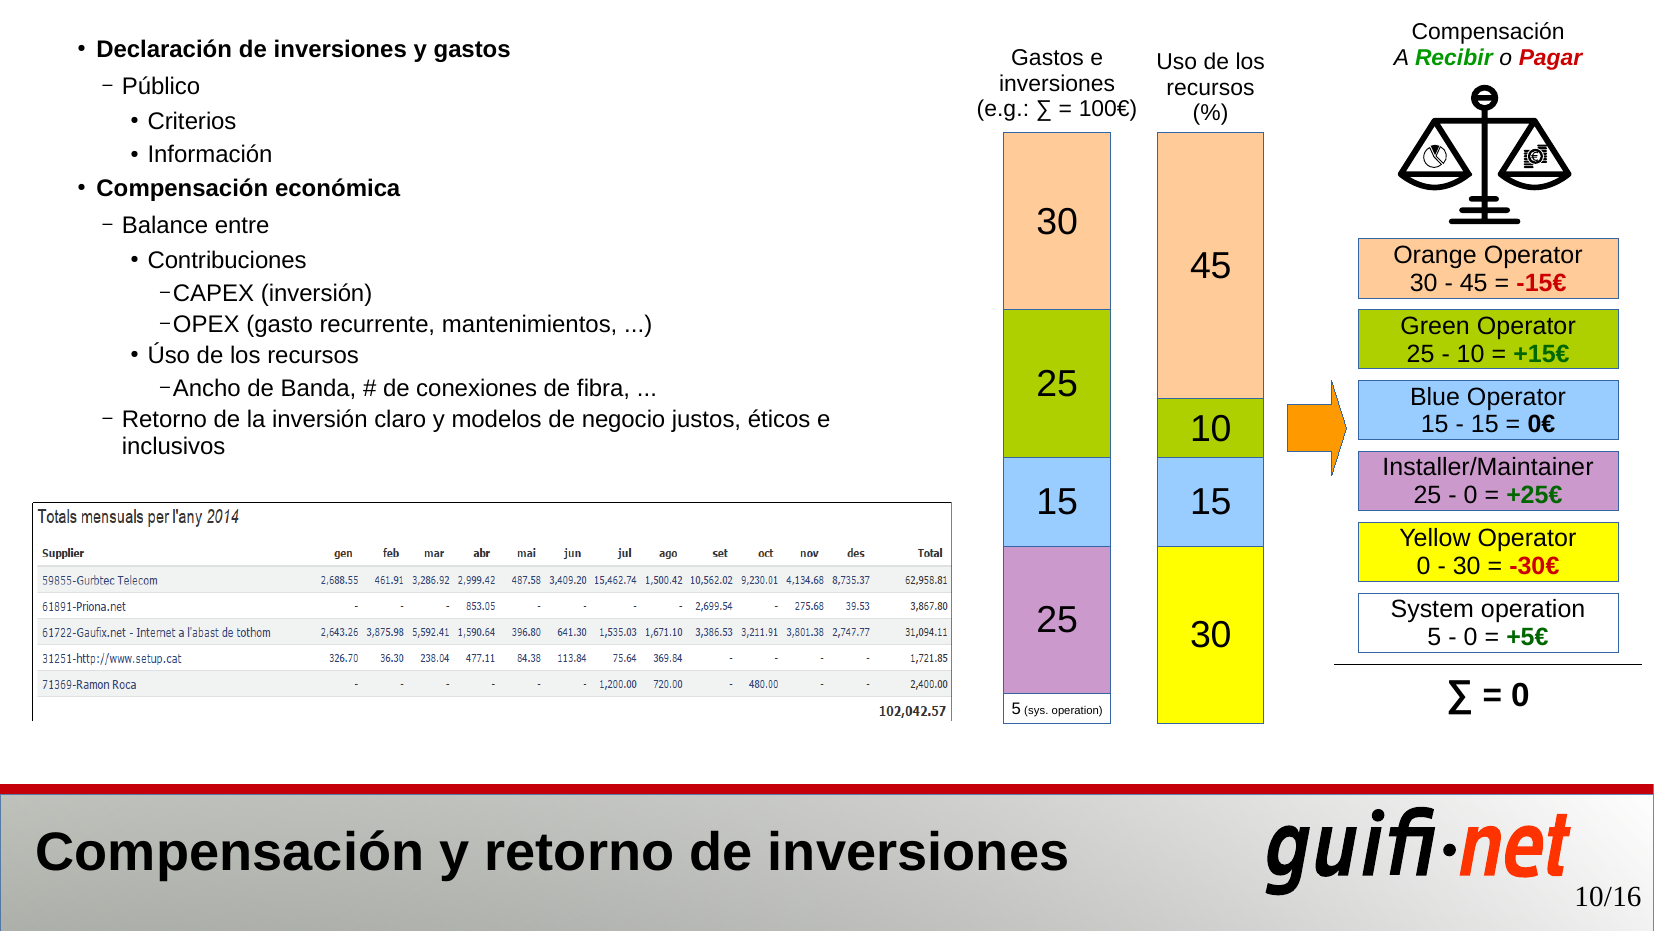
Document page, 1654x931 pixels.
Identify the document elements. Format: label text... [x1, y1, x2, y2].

picture [1397, 102, 1572, 238]
text_box Blue Operator 15 - 15 = 0€ [1358, 380, 1619, 440]
list Declaración de inversiones y gastos Público Criterios Información Compensación económica Balance entre Contribuciones CAPEX (inversión) OPEX (gasto recurrente, mantenimientos, ...) Úso de los recursos Ancho de Banda, # de conexiones de fibra, ... Retorno de la inversión claro y modelos de negocio justos, éticos e inclusivos [70, 35, 863, 473]
text_box 5 (sys. operation) [1003, 694, 1111, 724]
text_box Uso de los recursos (%) [1133, 41, 1288, 135]
text_box Gastos e inversiones (e.g.: ∑ = 100€) [944, 37, 1170, 131]
text_box Orange Operator 30 - 45 = -15€ [1358, 238, 1619, 299]
text_box Installer/Maintainer 25 - 0 = +25€ [1358, 451, 1619, 511]
text_box 15 [1157, 458, 1264, 547]
text_box 30 [1157, 547, 1264, 724]
text_box 25 [1003, 310, 1111, 458]
text_box ∑ = 0 [1358, 665, 1619, 724]
text_box 15 [1003, 458, 1111, 546]
picture [32, 502, 954, 721]
text_box 25 [1003, 546, 1111, 694]
text_box 10 [1157, 399, 1264, 458]
text_box 30 [1003, 132, 1111, 310]
title Compensación y retorno de inversiones [35, 821, 1217, 883]
text_box 45 [1157, 135, 1264, 399]
text_box Green Operator 25 - 10 = +15€ [1358, 309, 1619, 369]
text_box Yellow Operator 0 - 30 = -30€ [1358, 522, 1619, 582]
text_box System operation 5 - 0 = +5€ [1358, 593, 1619, 653]
text_box Compensación A Recibir o Pagar [1334, 11, 1642, 102]
text_box [1287, 380, 1347, 476]
